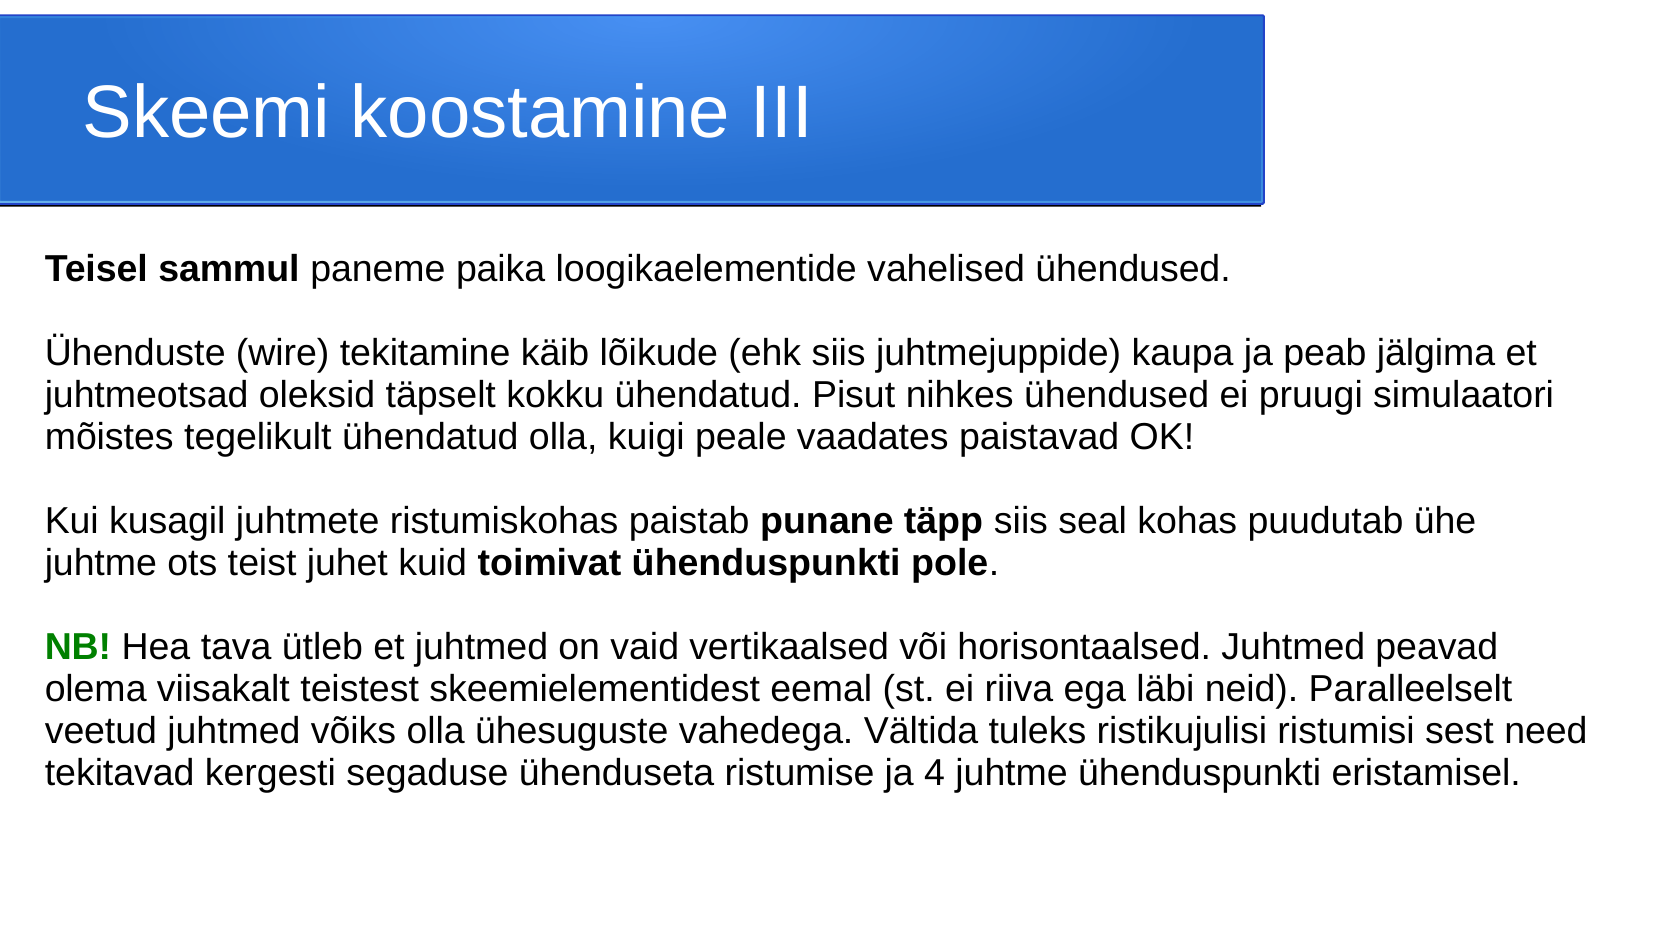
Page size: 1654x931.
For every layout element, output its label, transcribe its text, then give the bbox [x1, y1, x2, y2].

title Skeemi koostamine III [82, 35, 1235, 189]
text_box Teisel sammul paneme paika loogikaelementide vahelised ühendused. Ühenduste (wire) tekitamine käib lõikude (ehk siis juhtmejuppide) kaupa ja peab jälgima et juhtmeotsad oleksid täpselt kokku ühendatud. Pisut nihkes ühendused ei pruugi simulaatori mõistes tegelikult ühendatud olla, kuigi peale vaadates paistavad OK! Kui kusagil juhtmete ristumiskohas paistab punane täpp siis seal kohas puudutab ühe juhtme ots teist juhet kuid toimivat ühenduspunkti pole. NB! Hea tava ütleb et juhtmed on vaid vertikaalsed või horisontaalsed. Juhtmed peavad olema viisakalt teistest skeemielementidest eemal (st. ei riiva ega läbi neid). Paralleelselt veetud juhtmed võiks olla ühesuguste vahedega. Vältida tuleks ristikujulisi ristumisi sest need tekitavad kergesti segaduse ühenduseta ristumise ja 4 juhtme ühenduspunkti eristamisel. [30, 240, 1606, 885]
